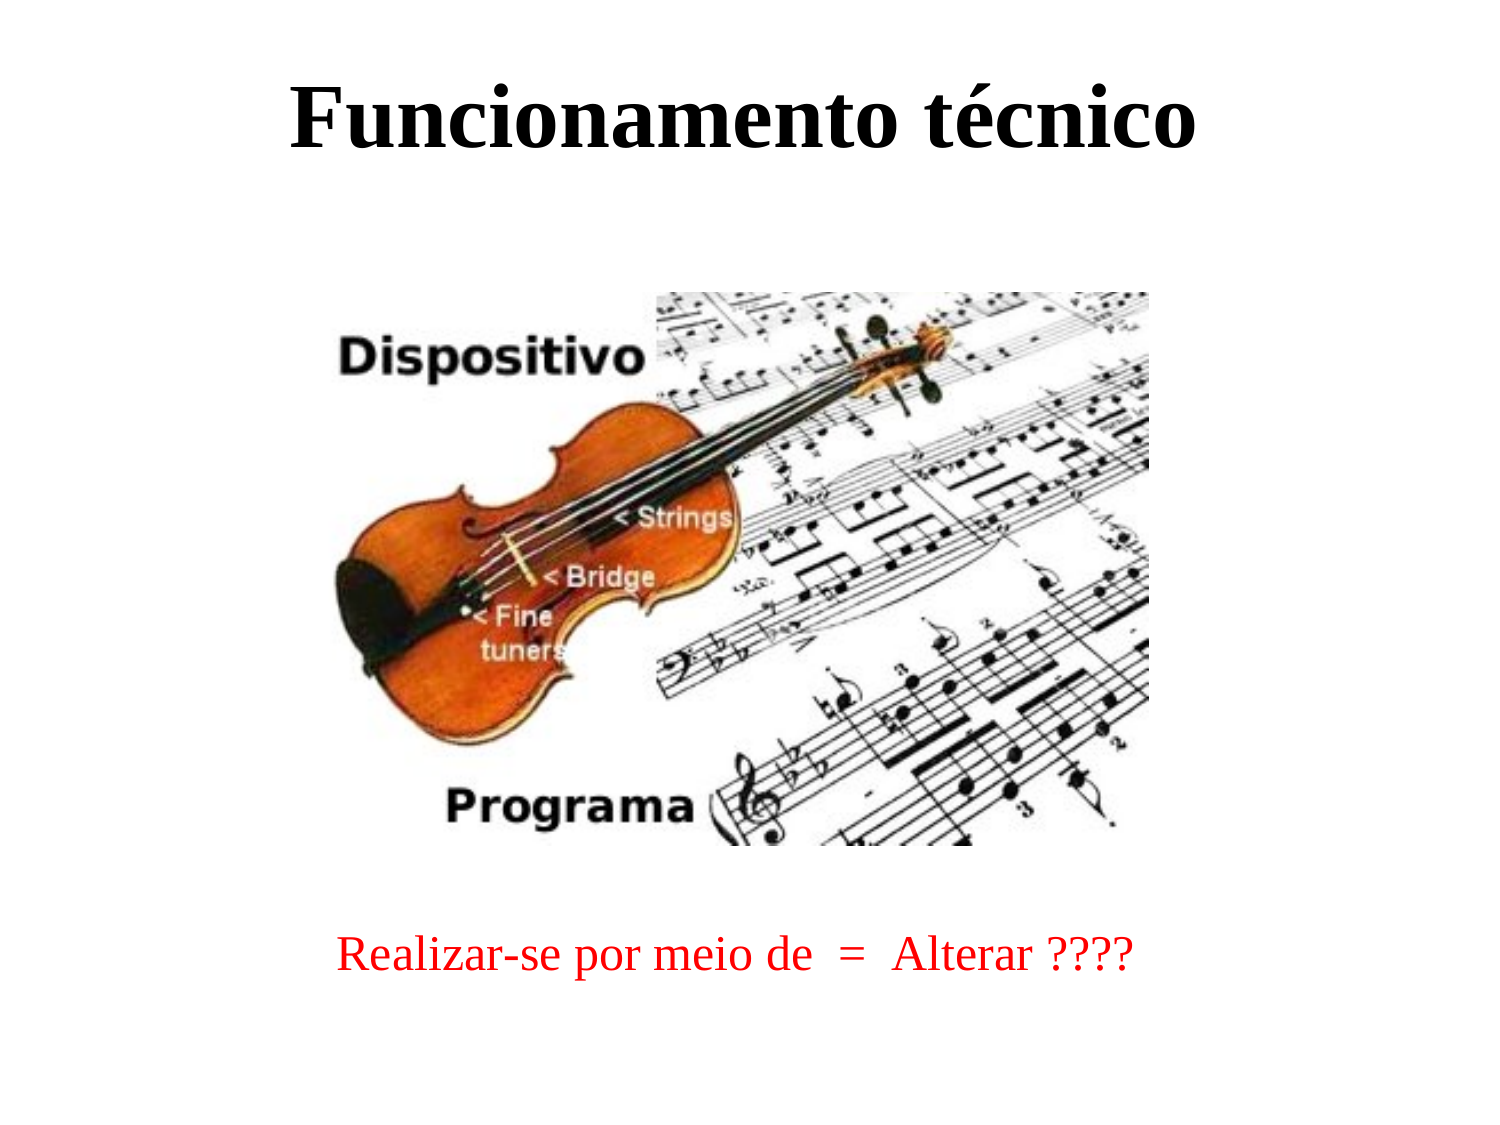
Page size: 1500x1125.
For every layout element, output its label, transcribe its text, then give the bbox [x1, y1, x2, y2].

text_box Funcionamento técnico [29, 19, 1484, 208]
text_box Realizar-se por meio de = Alterar ???? [336, 922, 1135, 979]
picture [259, 292, 1149, 846]
